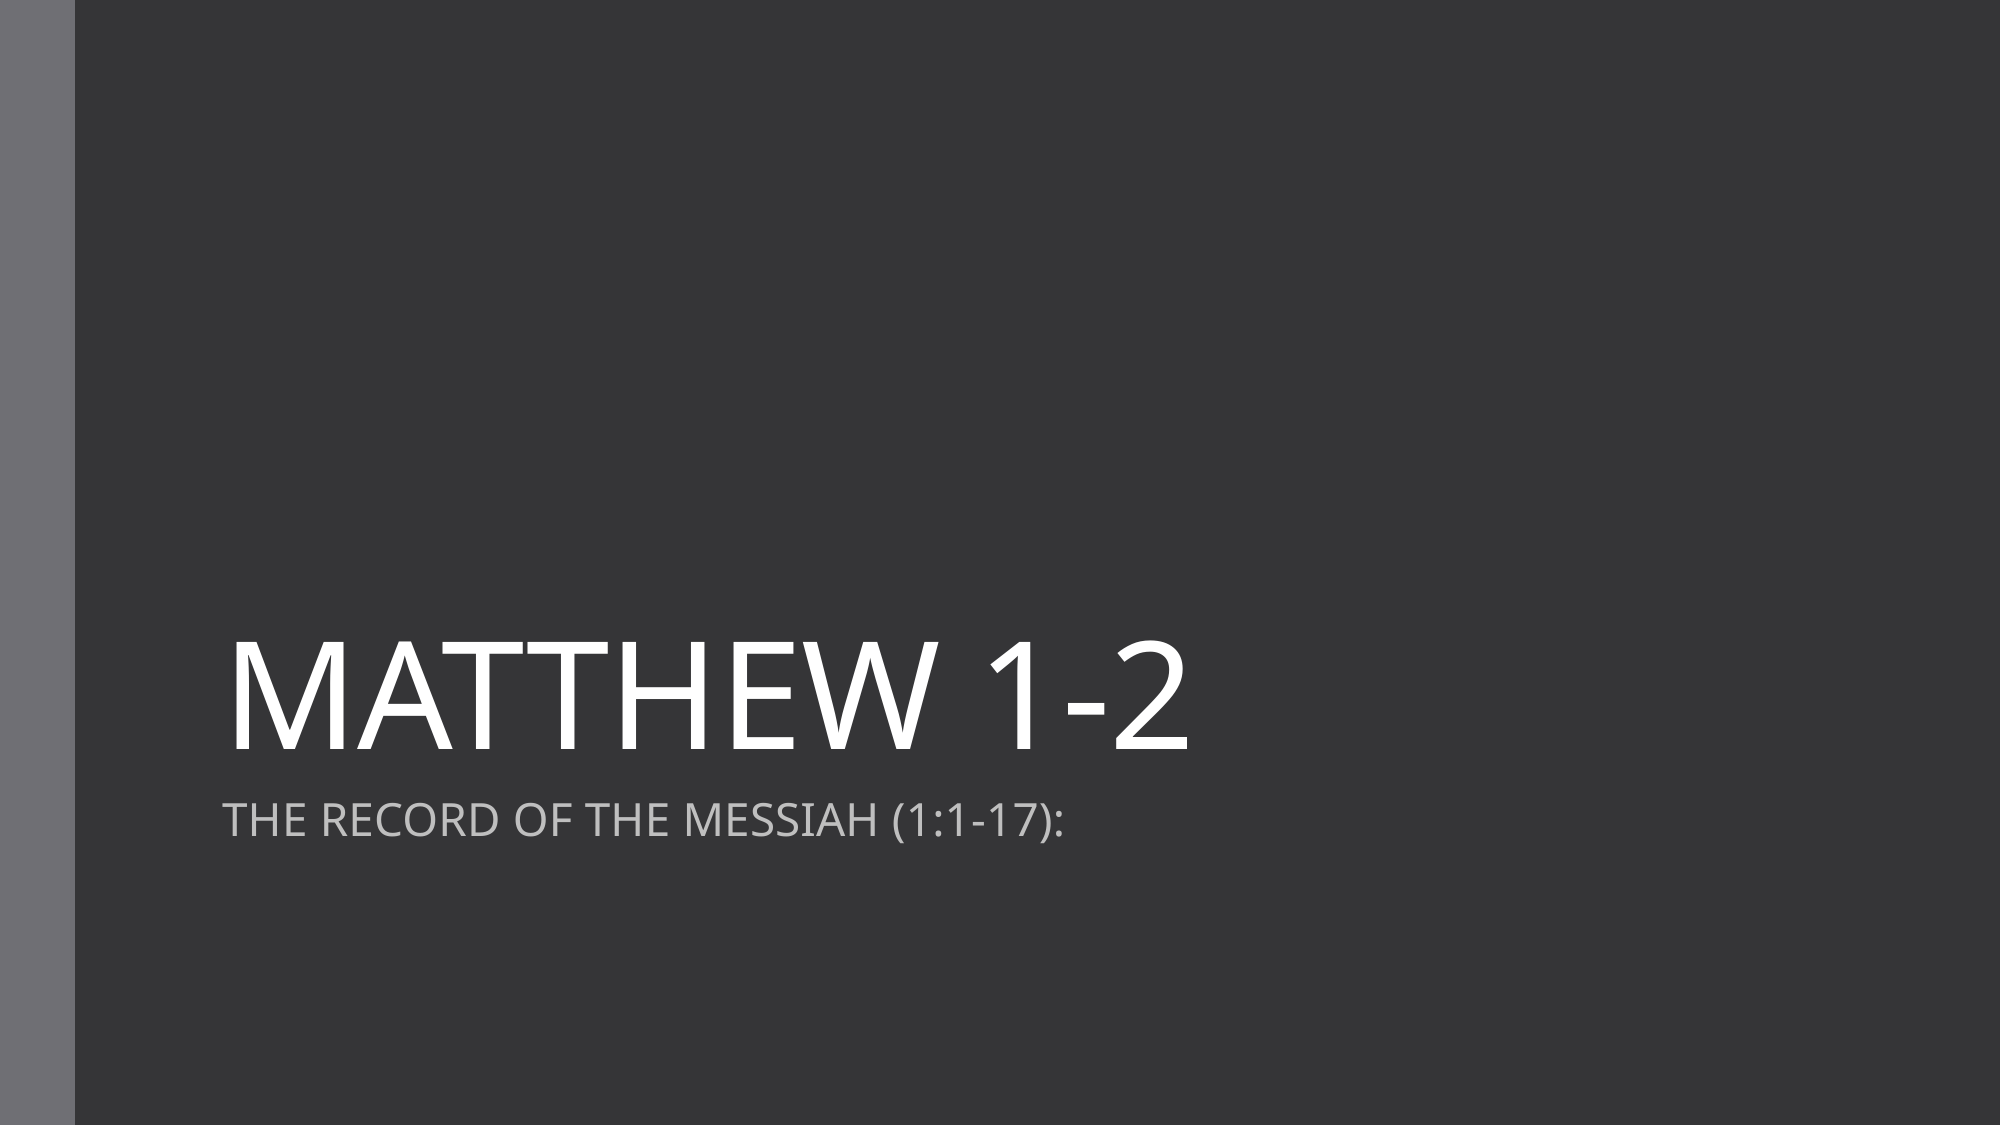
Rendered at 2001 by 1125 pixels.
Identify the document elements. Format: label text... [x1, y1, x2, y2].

title MATTHEW 1-2 [206, 124, 1752, 787]
subtitle THE RECORD OF THE MESSIAH (1:1-17): [206, 787, 1752, 1066]
